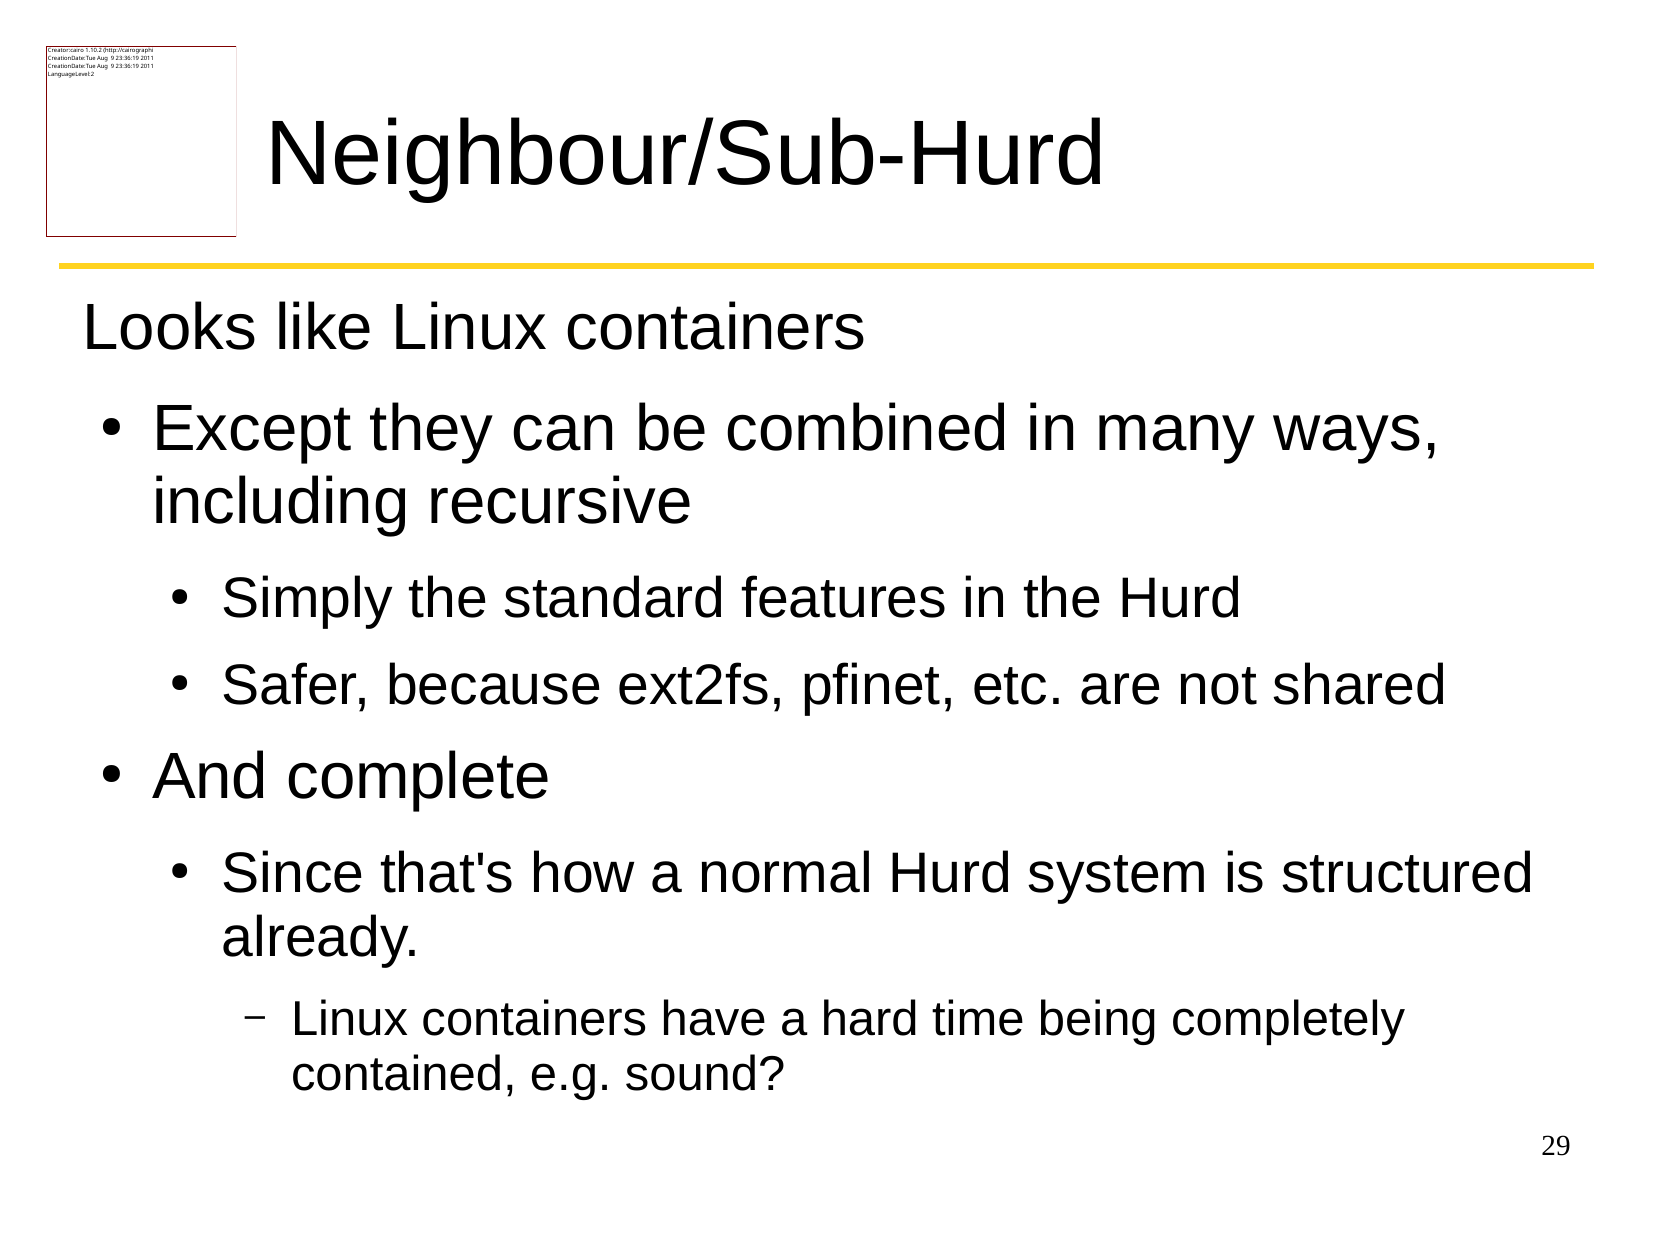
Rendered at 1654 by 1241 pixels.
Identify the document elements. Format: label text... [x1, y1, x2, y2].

list Looks like Linux containers Except they can be combined in many ways, including recursive Simply the standard features in the Hurd Safer, because ext2fs, pfinet, etc. are not shared And complete Since that's how a normal Hurd system is structured already. Linux containers have a hard time being completely contained, e.g. sound? [82, 290, 1571, 1109]
title Neighbour/Sub-Hurd [265, 49, 1571, 257]
